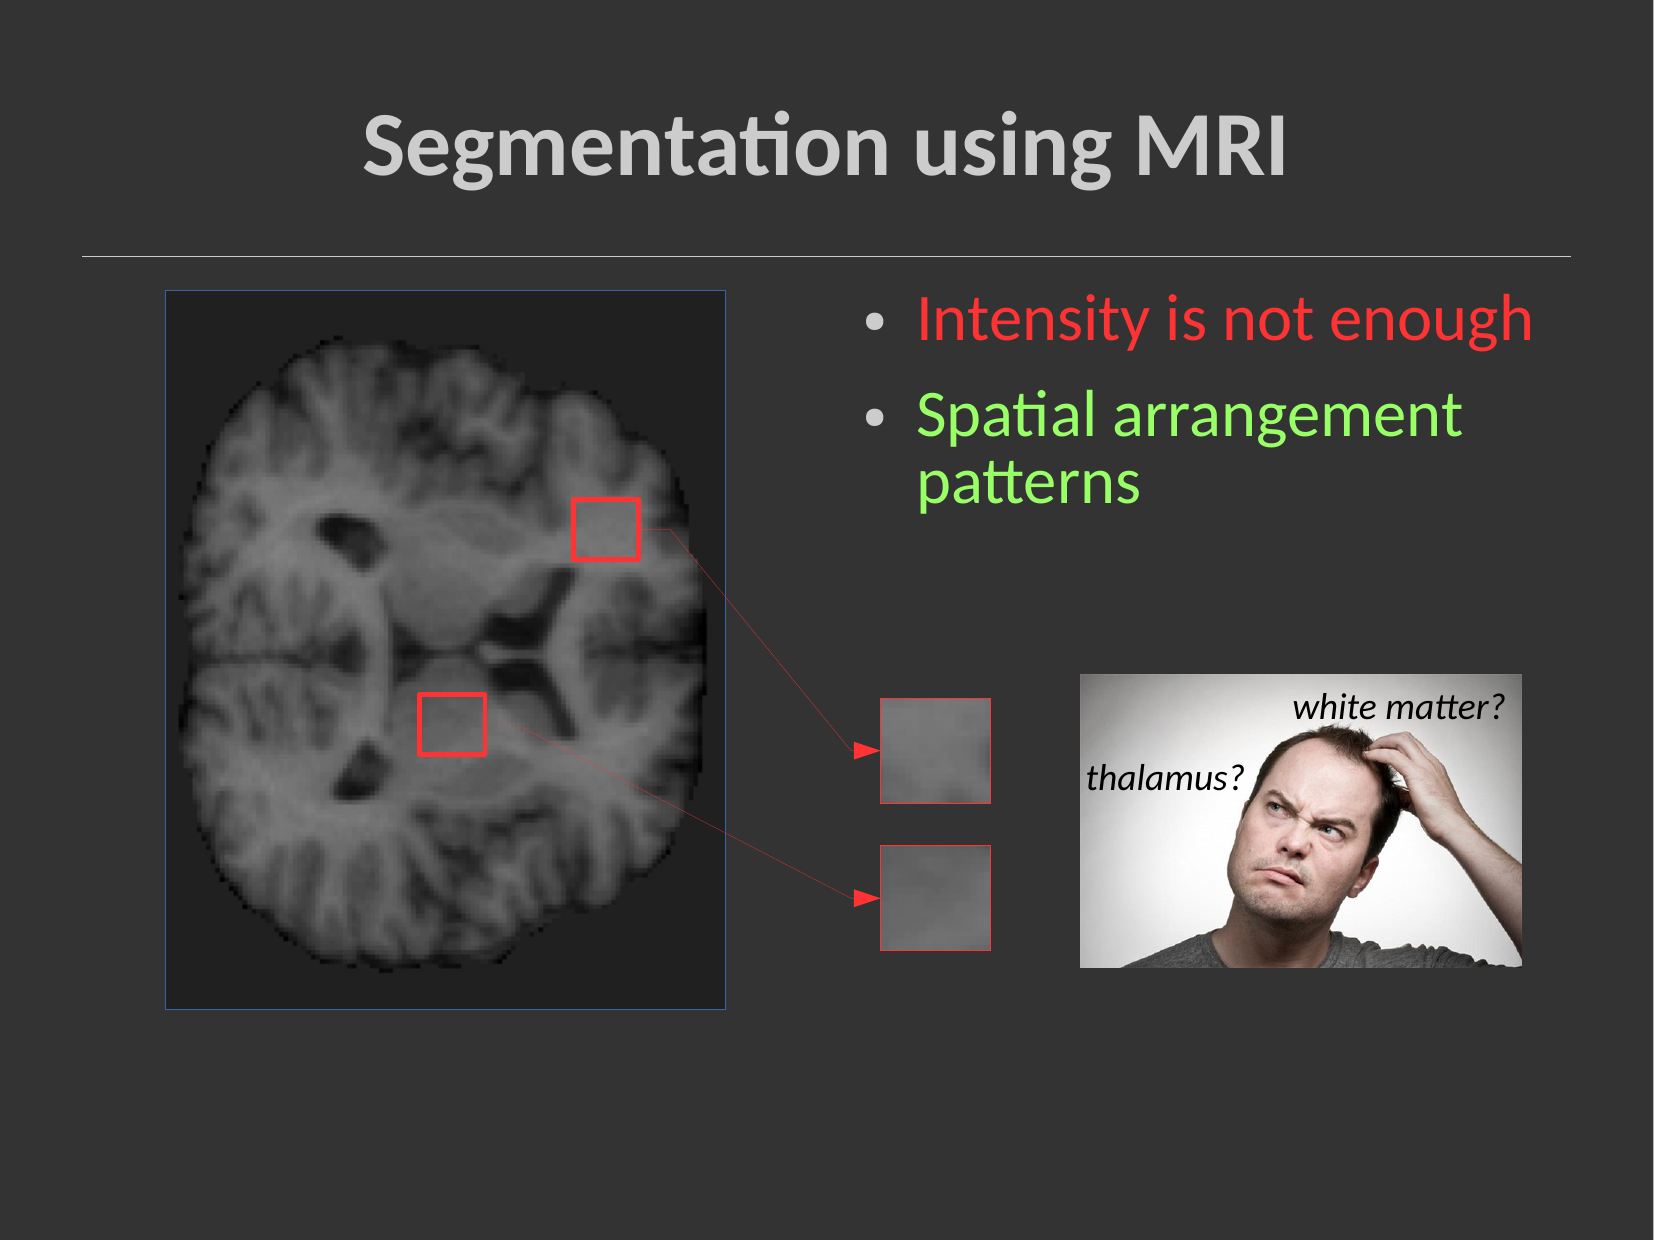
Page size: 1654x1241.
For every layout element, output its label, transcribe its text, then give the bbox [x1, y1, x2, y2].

picture [880, 845, 991, 951]
text_box white matter? [1277, 683, 1522, 737]
picture [1080, 674, 1522, 969]
title Segmentation using MRI [82, 49, 1571, 257]
list Intensity is not enough Spatial arrangement patterns [845, 290, 1572, 1010]
text_box thalamus? [1070, 754, 1386, 808]
picture [576, 502, 636, 557]
picture [165, 290, 726, 1010]
picture [422, 697, 483, 752]
picture [880, 698, 991, 804]
